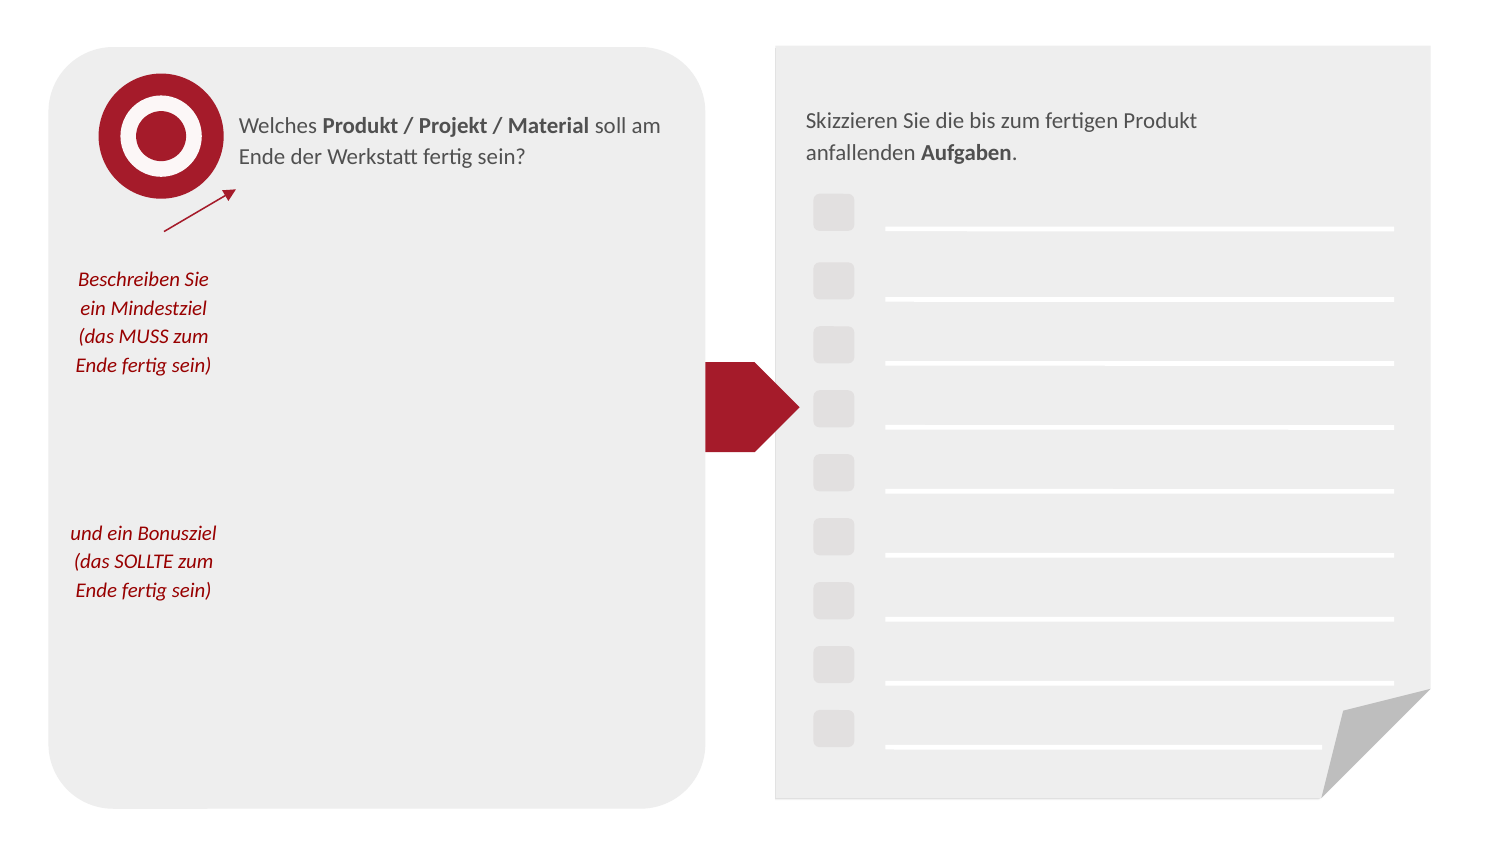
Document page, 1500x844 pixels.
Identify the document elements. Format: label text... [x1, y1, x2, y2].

text_box und ein Bonusziel (das SOLLTE zum Ende fertig sein) [55, 500, 233, 617]
text_box [48, 45, 1431, 809]
text_box Welches Produkt / Projekt / Material soll am Ende der Werkstatt fertig sein? [223, 91, 716, 185]
text_box Beschreiben Sie ein Mindestziel (das MUSS zum Ende fertig sein) [58, 247, 229, 392]
text_box Skizzieren Sie die bis zum fertigen Produkt anfallenden Aufgaben. [790, 86, 1283, 180]
